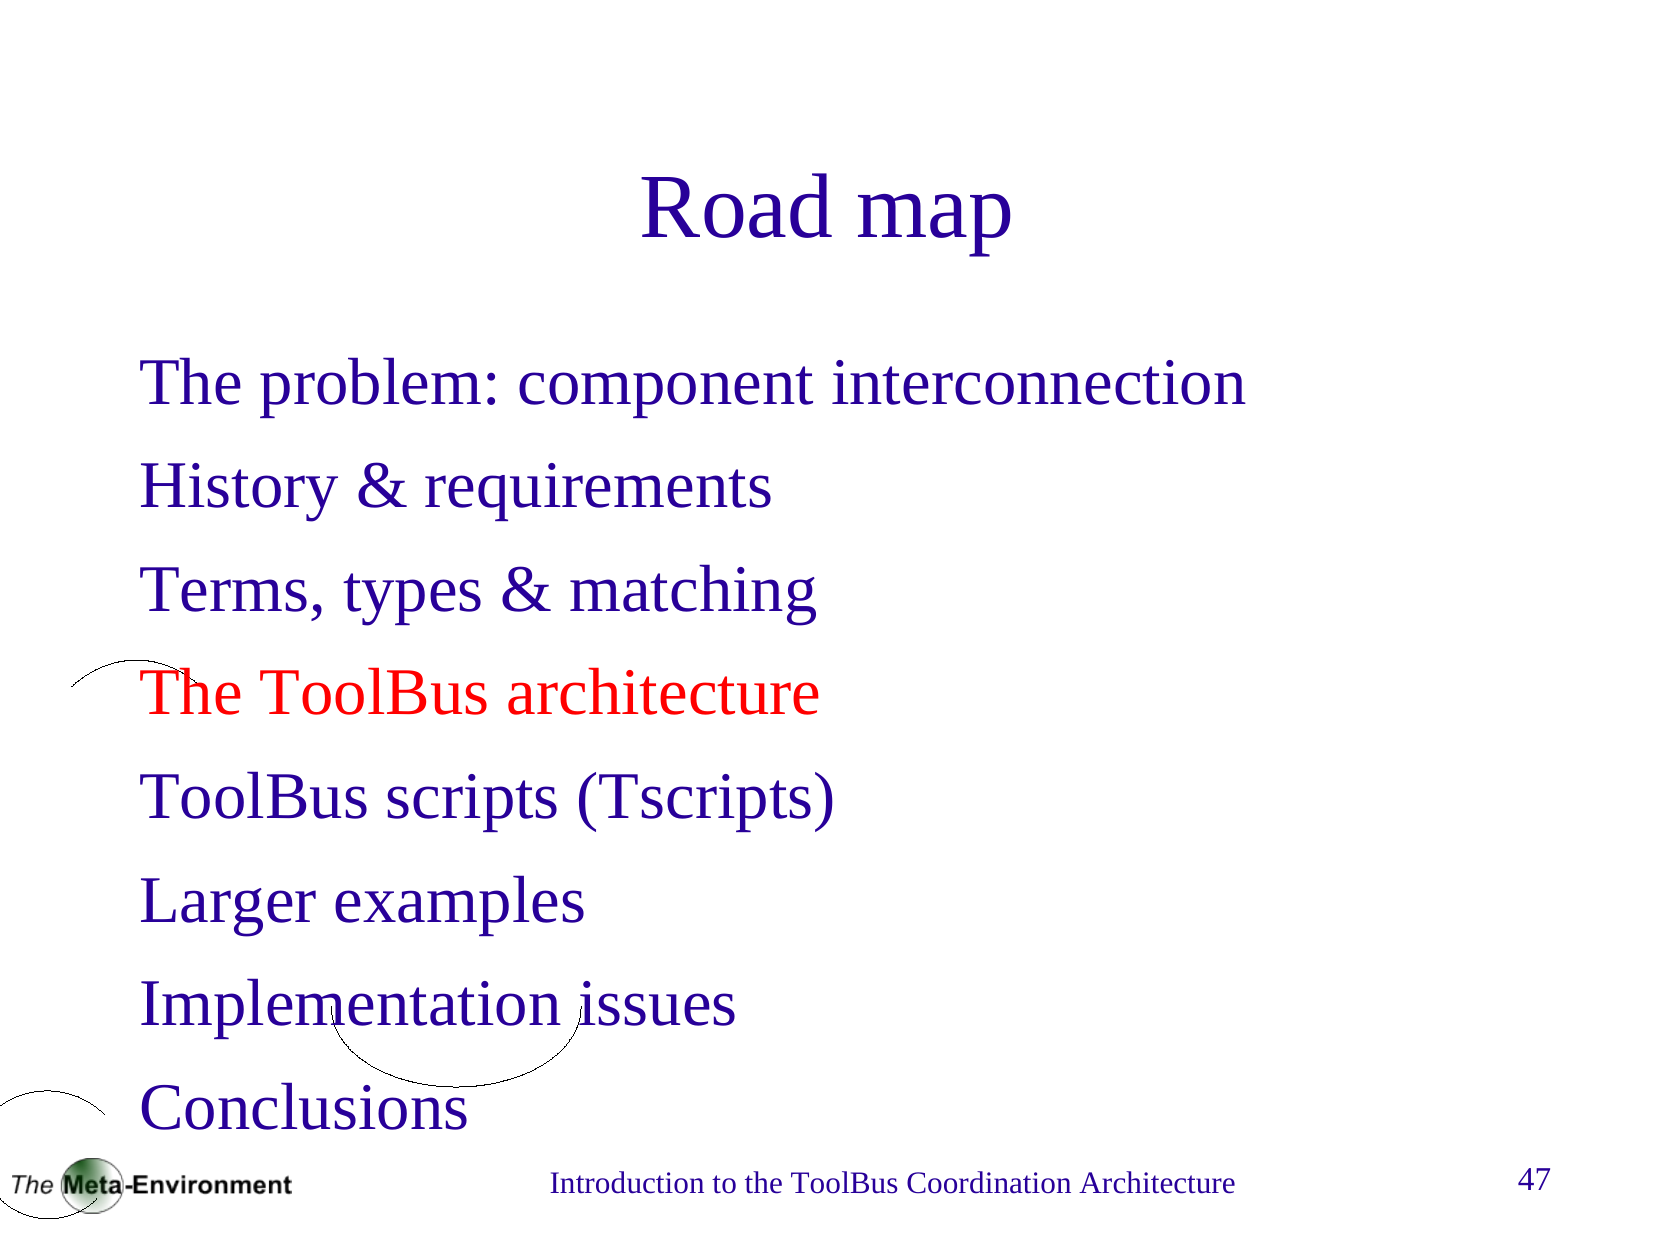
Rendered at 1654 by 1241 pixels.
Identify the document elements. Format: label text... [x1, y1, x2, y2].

picture [12, 1158, 292, 1214]
list The problem: component interconnection History & requirements Terms, types & matching The ToolBus architecture ToolBus scripts (Tscripts) Larger examples Implementation issues Conclusions [121, 344, 1534, 1144]
title Road map [121, 102, 1534, 311]
